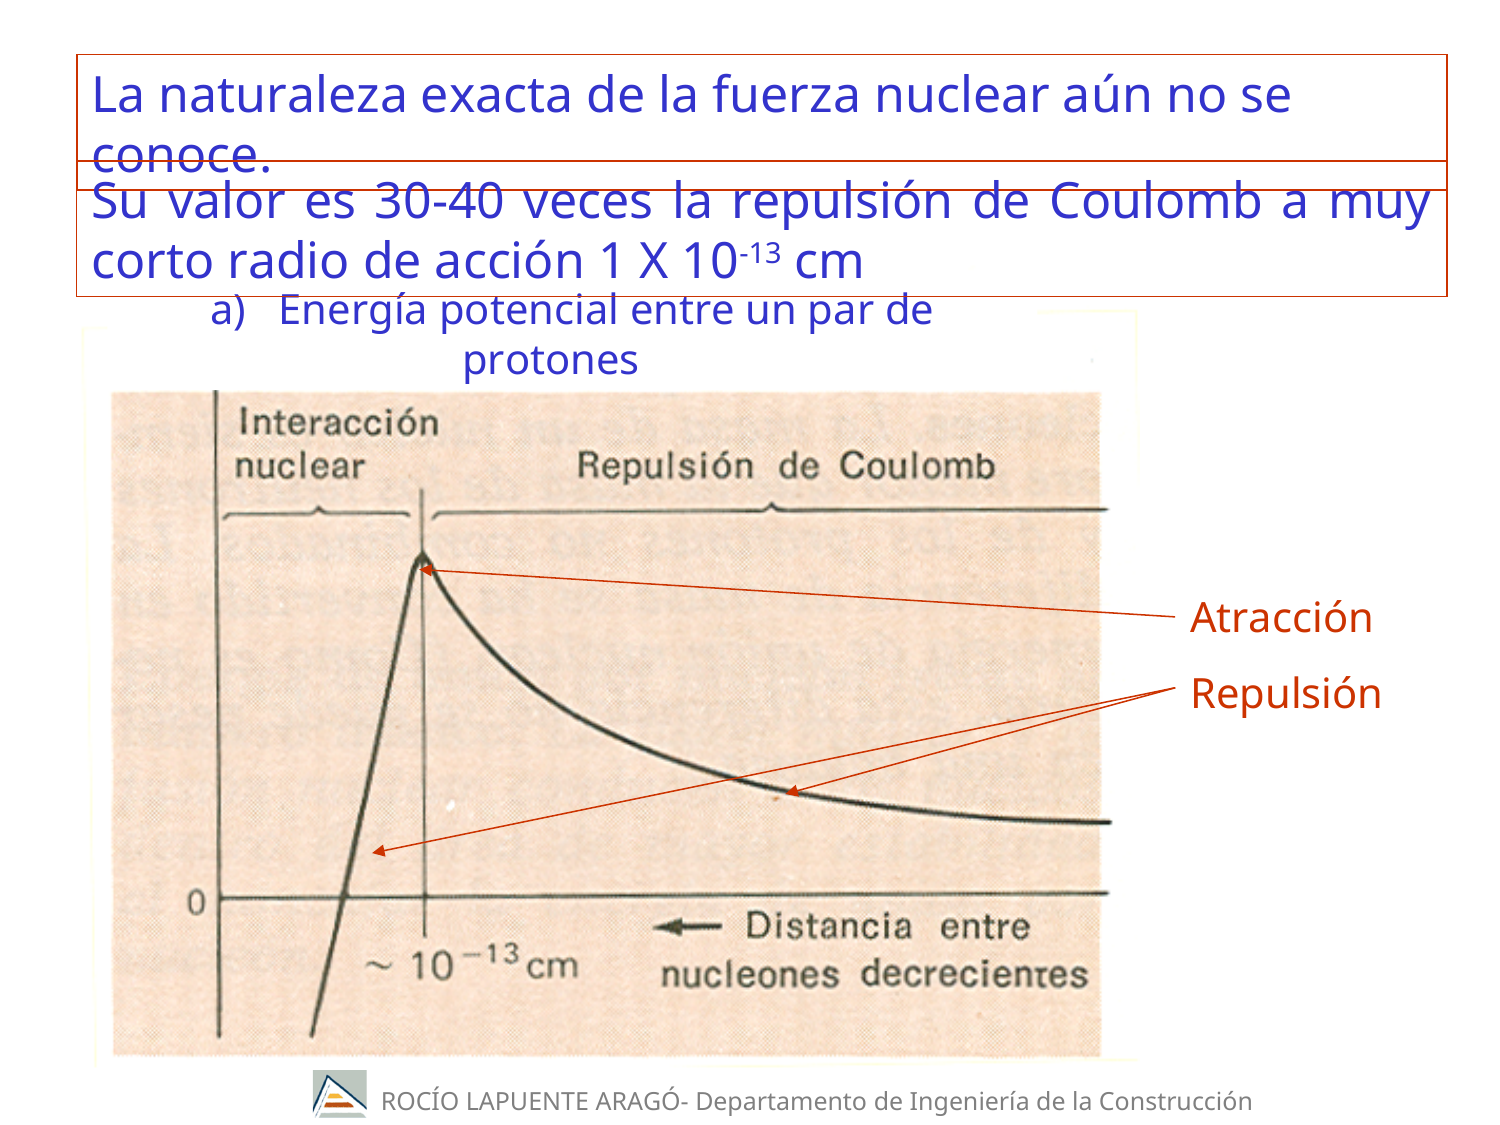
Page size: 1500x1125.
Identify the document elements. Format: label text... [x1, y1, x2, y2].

text_box Su valor es 30-40 veces la repulsión de Coulomb a muy corto radio de acción 1 X 10-13 cm [76, 161, 1447, 297]
text_box La naturaleza exacta de la fuerza nuclear aún no se conoce. [76, 54, 1447, 161]
text_box a) Energía potencial entre un par de protones [107, 297, 1038, 391]
picture [76, 297, 1140, 1070]
text_box Atracción Repulsión [1175, 582, 1412, 725]
